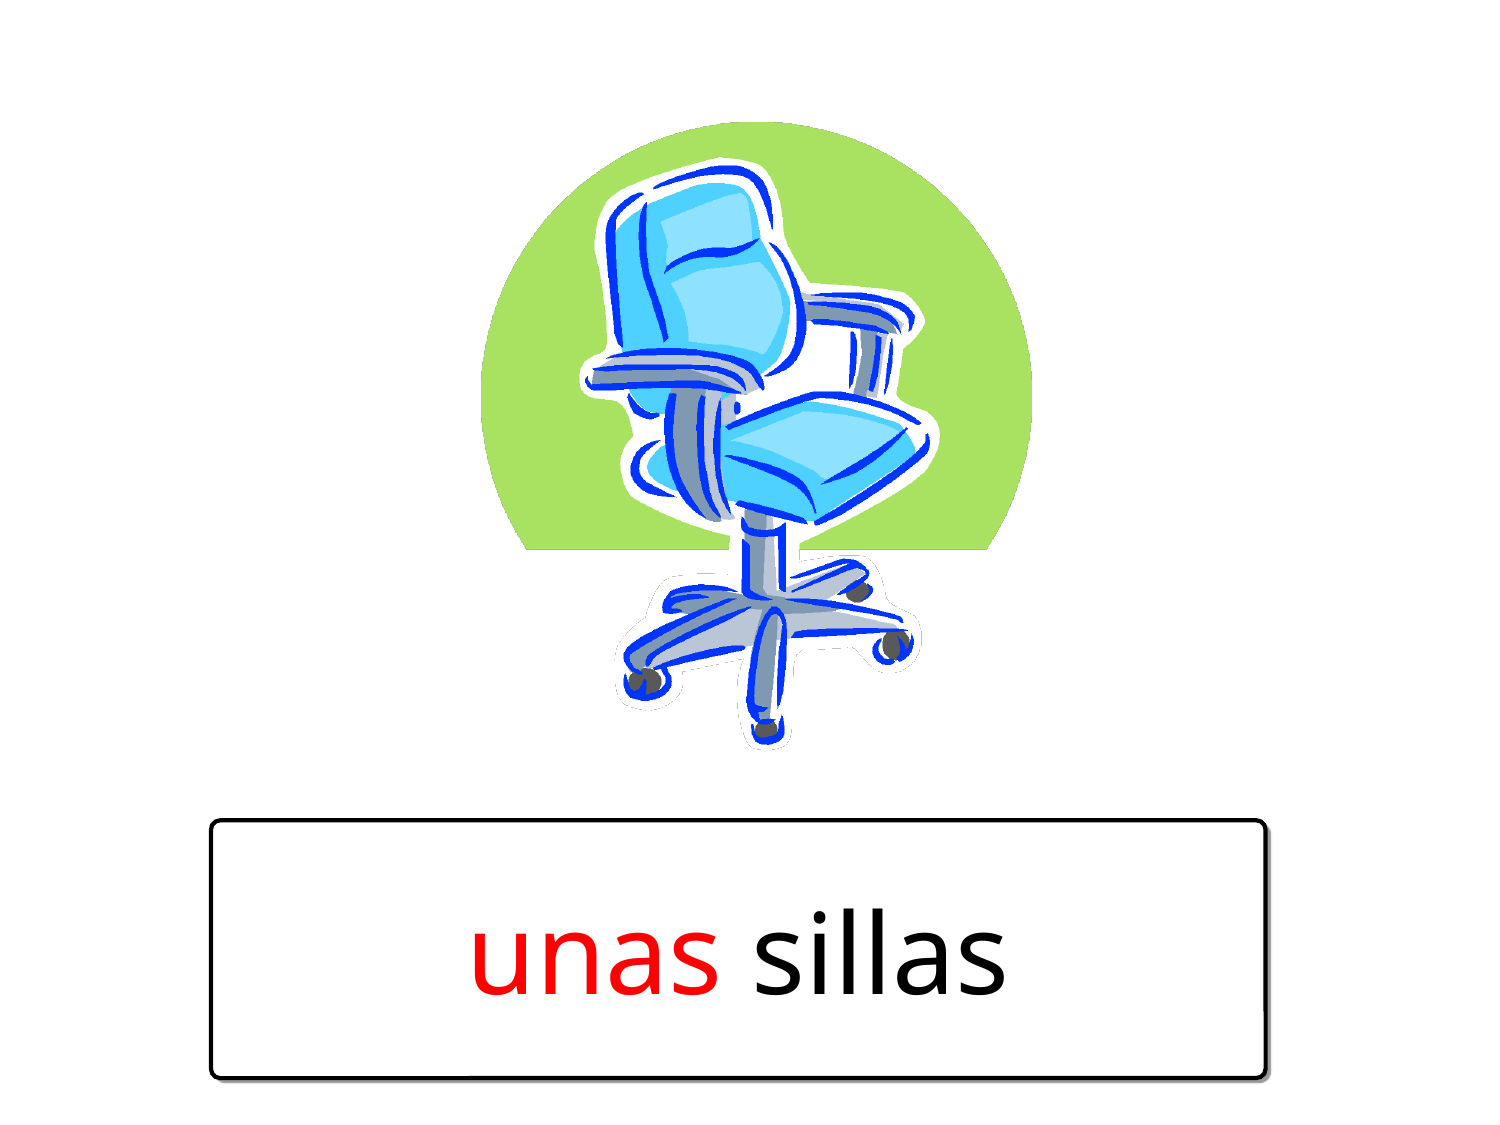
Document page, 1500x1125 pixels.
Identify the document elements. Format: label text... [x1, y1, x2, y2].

picture [480, 121, 1032, 750]
text_box unas sillas [210, 820, 1266, 1079]
